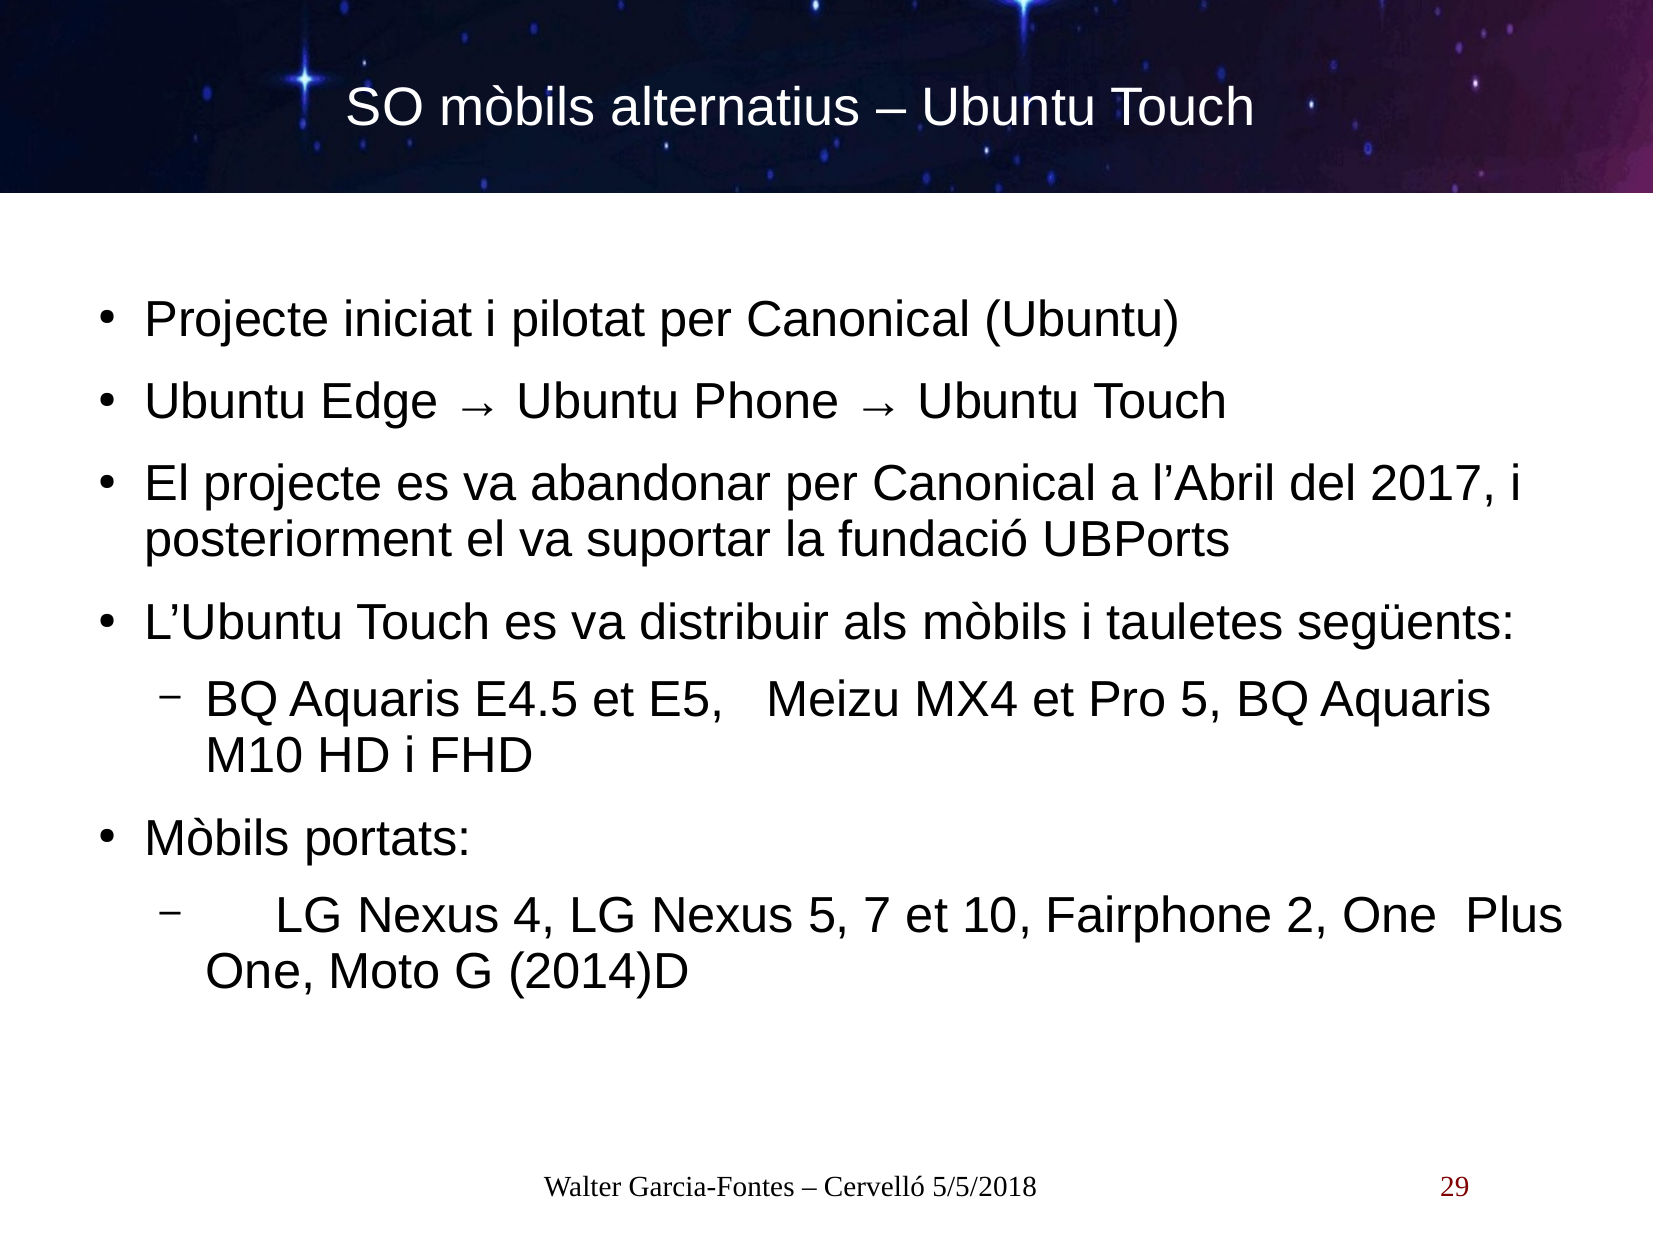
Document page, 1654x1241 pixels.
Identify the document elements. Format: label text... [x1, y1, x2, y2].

title SO mòbils alternatius – Ubuntu Touch [57, 2, 1546, 211]
list Projecte iniciat i pilotat per Canonical (Ubuntu) Ubuntu Edge → Ubuntu Phone → Ubuntu Touch El projecte es va abandonar per Canonical a l’Abril del 2017, i posteriorment el va suportar la fundació UBPorts L’Ubuntu Touch es va distribuir als mòbils i tauletes següents: BQ Aquaris E4.5 et E5, Meizu MX4 et Pro 5, BQ Aquaris M10 HD i FHD Mòbils portats: LG Nexus 4, LG Nexus 5, 7 et 10, Fairphone 2, One Plus One, Moto G (2014)D [82, 290, 1571, 1010]
picture [0, 0, 1653, 193]
